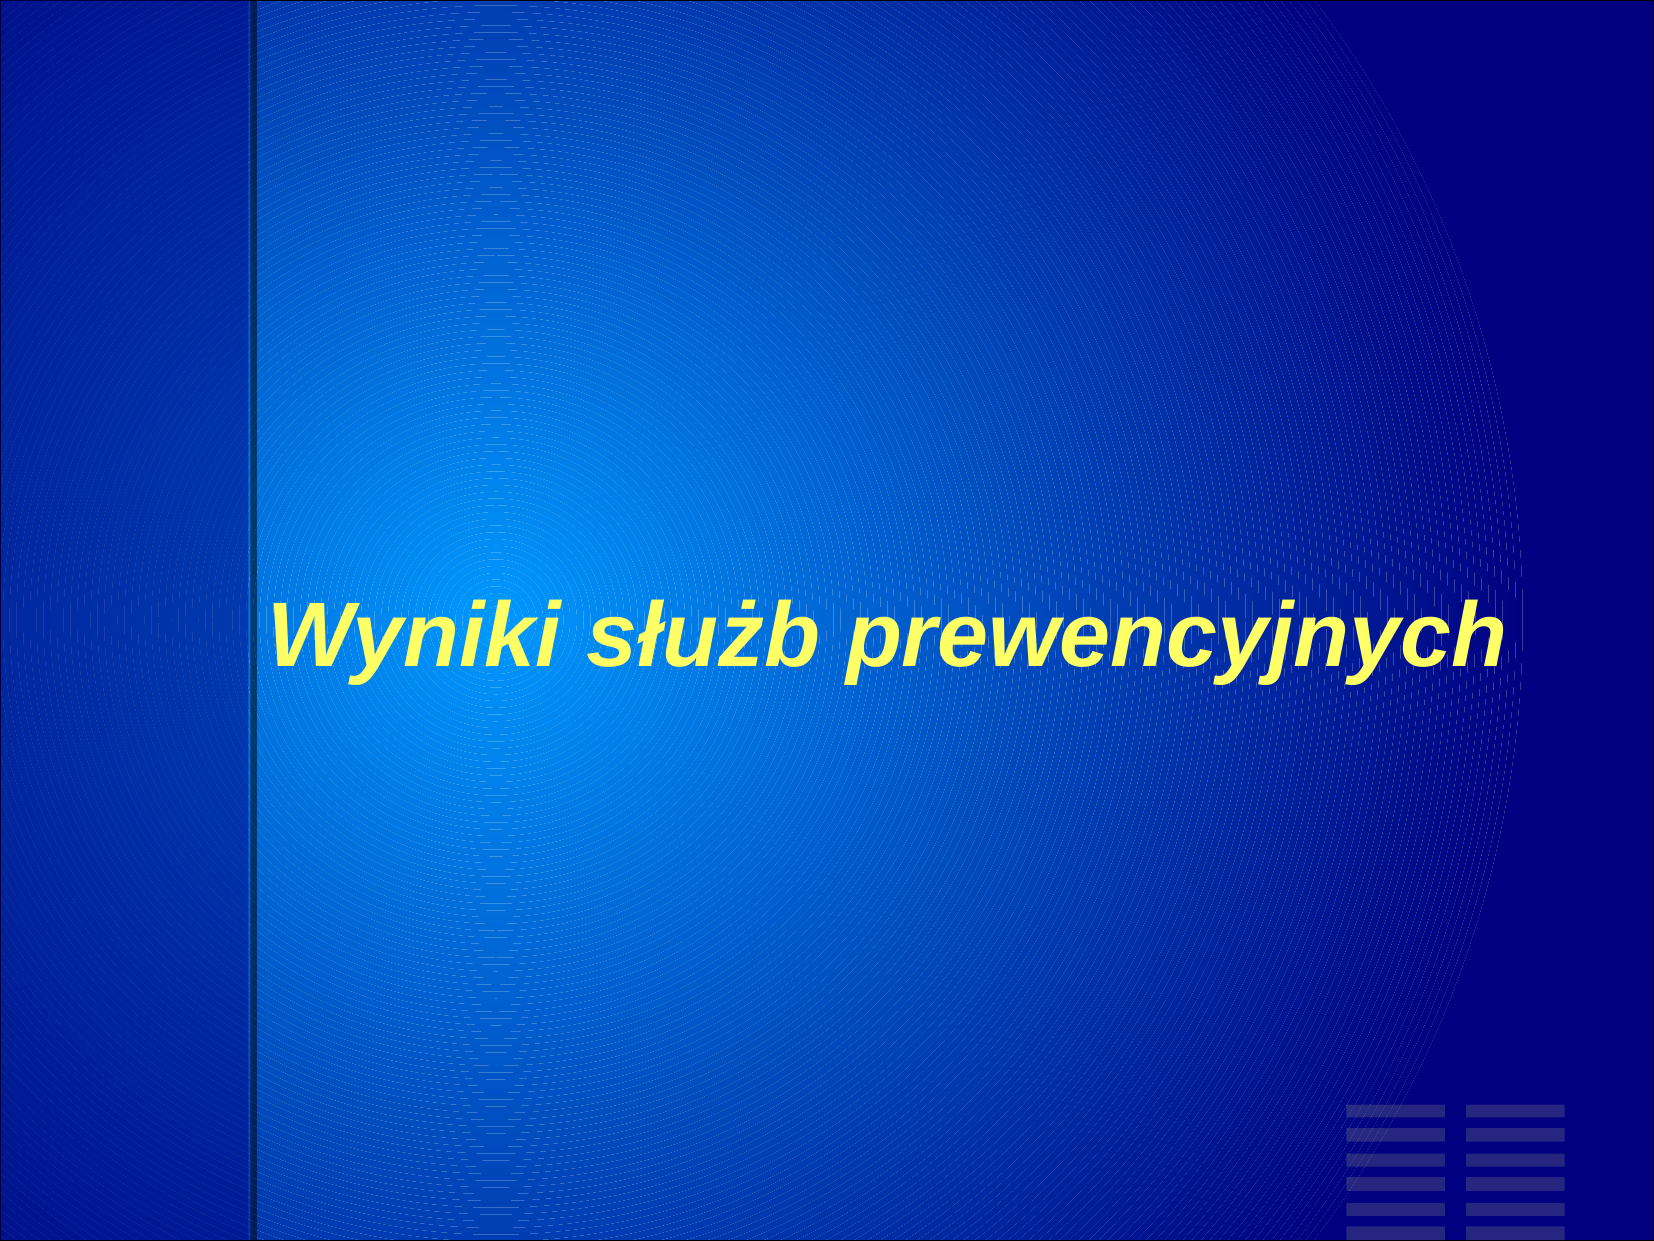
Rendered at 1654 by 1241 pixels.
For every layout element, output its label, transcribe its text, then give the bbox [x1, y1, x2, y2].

title Wyniki służb prewencyjnych [182, 531, 1595, 739]
